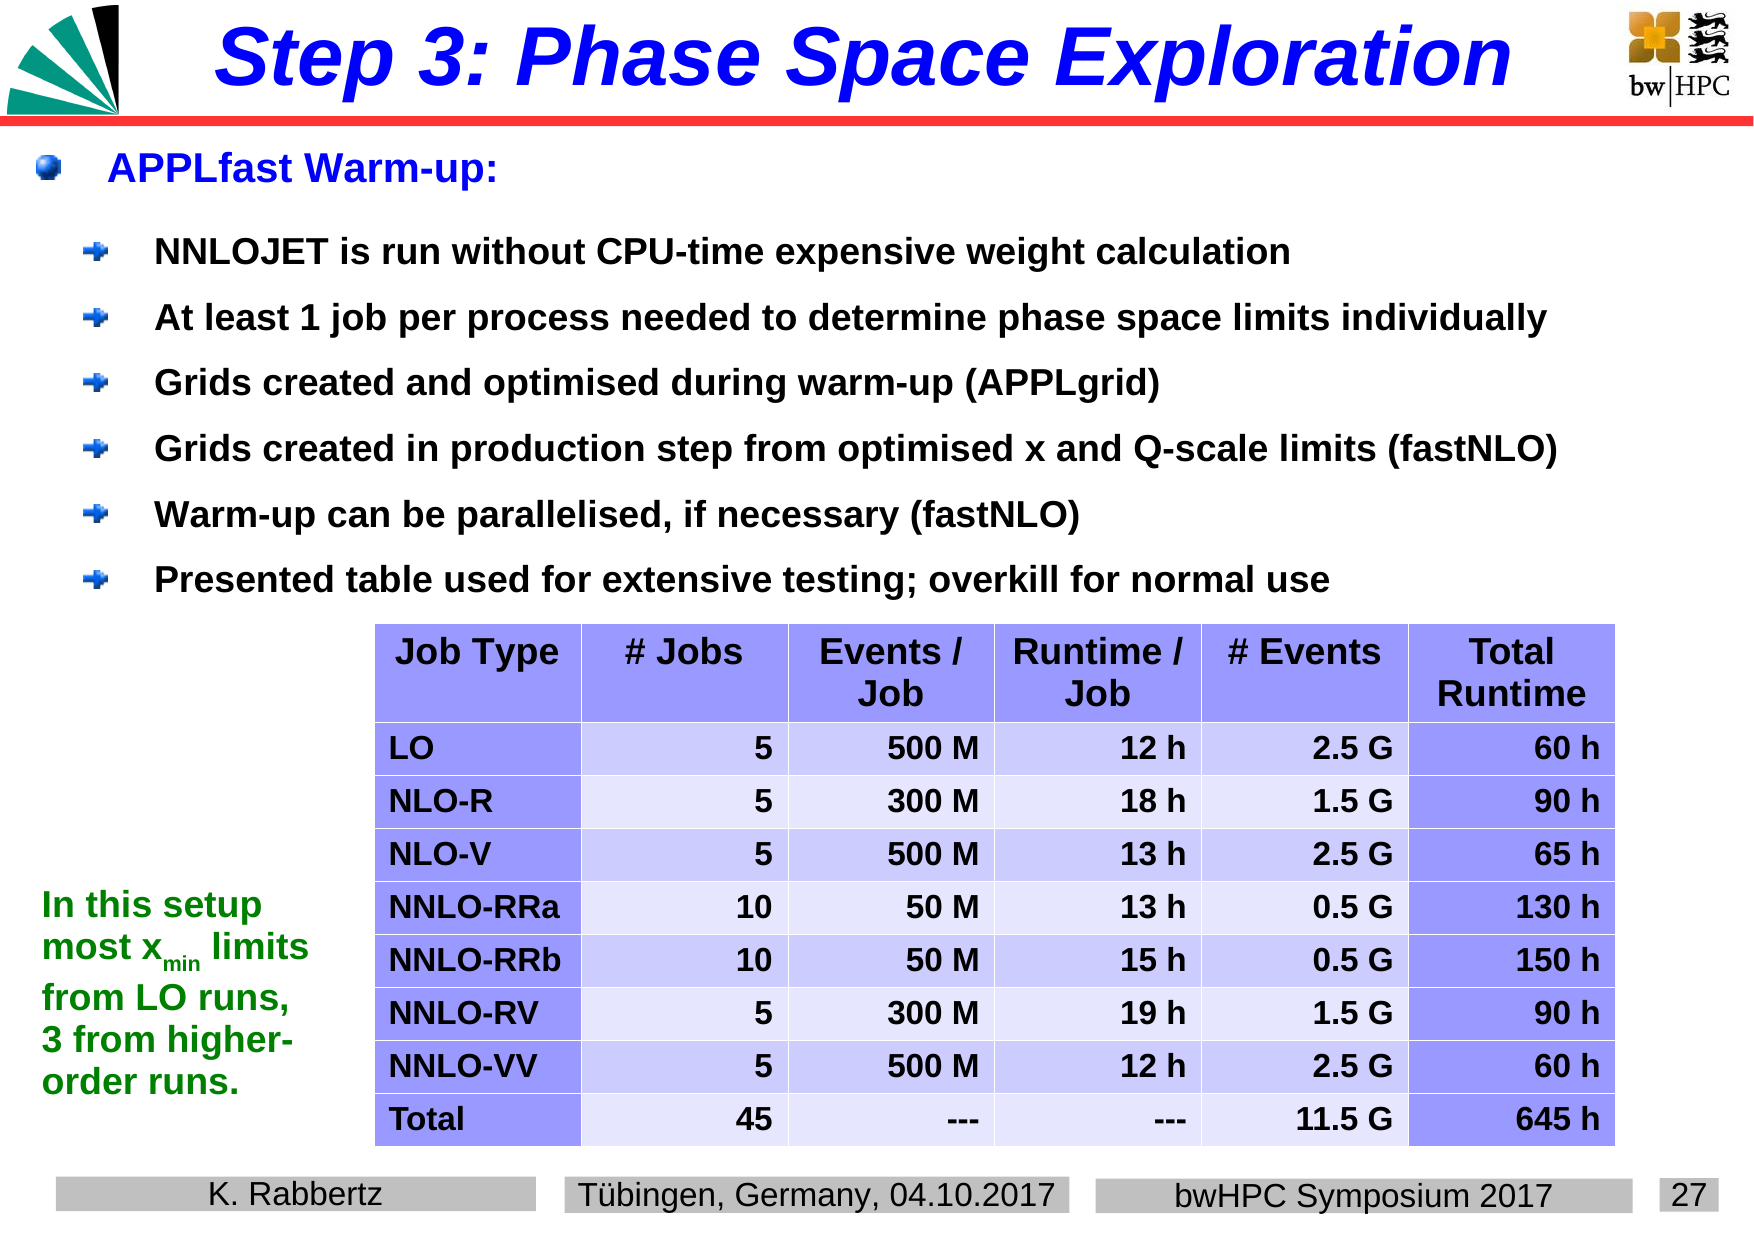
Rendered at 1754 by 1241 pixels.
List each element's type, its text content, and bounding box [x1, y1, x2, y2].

table_cell 90 h [1409, 776, 1615, 828]
table_cell 5 [582, 723, 788, 775]
table_cell Total [375, 1094, 581, 1146]
table_cell 65 h [1409, 829, 1615, 881]
table_cell 300 M [789, 988, 994, 1040]
table_cell 12 h [995, 723, 1201, 775]
table_cell --- [789, 1094, 994, 1146]
table_cell --- [995, 1094, 1201, 1146]
table_cell 500 M [789, 829, 994, 881]
table_cell 1.5 G [1202, 988, 1408, 1040]
table_cell 50 M [789, 935, 994, 987]
table_cell 500 M [789, 723, 994, 775]
table_cell 130 h [1409, 882, 1615, 934]
table_cell 2.5 G [1202, 1041, 1408, 1093]
table_cell NNLO-RRb [375, 935, 581, 987]
table_cell 60 h [1409, 723, 1615, 775]
table_cell NLO-R [375, 776, 581, 828]
table_cell 13 h [995, 882, 1201, 934]
table_cell 15 h [995, 935, 1201, 987]
table_cell 50 M [789, 882, 994, 934]
table_cell 90 h [1409, 988, 1615, 1040]
table_header Events / Job [789, 624, 994, 722]
table_cell NNLO-RRa [375, 882, 581, 934]
table_cell 500 M [789, 1041, 994, 1093]
list APPLfast Warm-up: NNLOJET is run without CPU-time expensive weight calculation At least 1 job per process needed to determine phase space limits individually Grids created and optimised during warm-up (APPLgrid) Grids created in production step from optimised x and Q-scale limits (fastNLO) Warm-up can be parallelised, if necessary (fastNLO) Presented table used for extensive testing; overkill for normal use [24, 144, 1730, 602]
table_cell 150 h [1409, 935, 1615, 987]
table_cell 300 M [789, 776, 994, 828]
table_header # Events [1202, 624, 1408, 722]
table_cell 12 h [995, 1041, 1201, 1093]
table_cell 5 [582, 1041, 788, 1093]
table_cell 5 [582, 776, 788, 828]
table_cell 0.5 G [1202, 935, 1408, 987]
table_cell 1.5 G [1202, 776, 1408, 828]
title Step 3: Phase Space Exploration [123, 0, 1606, 114]
text_box In this setup most xmin limits from LO runs, 3 from higher- order runs. [29, 877, 322, 1109]
table_cell 10 [582, 882, 788, 934]
picture [7, 5, 119, 116]
table_cell 0.5 G [1202, 882, 1408, 934]
table_cell NNLO-RV [375, 988, 581, 1040]
table_cell NNLO-VV [375, 1041, 581, 1093]
table_cell NLO-V [375, 829, 581, 881]
picture [1617, 3, 1740, 115]
table_cell 60 h [1409, 1041, 1615, 1093]
table_cell 2.5 G [1202, 829, 1408, 881]
table_header Job Type [375, 624, 581, 722]
table_cell 5 [582, 988, 788, 1040]
table_cell 10 [582, 935, 788, 987]
table_cell 18 h [995, 776, 1201, 828]
table_cell 645 h [1409, 1094, 1615, 1146]
table_cell 45 [582, 1094, 788, 1146]
table_header # Jobs [582, 624, 788, 722]
table_cell 5 [582, 829, 788, 881]
table_header Total Runtime [1409, 624, 1615, 722]
table_header Runtime / Job [995, 624, 1201, 722]
table_cell 11.5 G [1202, 1094, 1408, 1146]
table_cell 13 h [995, 829, 1201, 881]
table_cell 19 h [995, 988, 1201, 1040]
table_cell LO [375, 723, 581, 775]
table_cell 2.5 G [1202, 723, 1408, 775]
